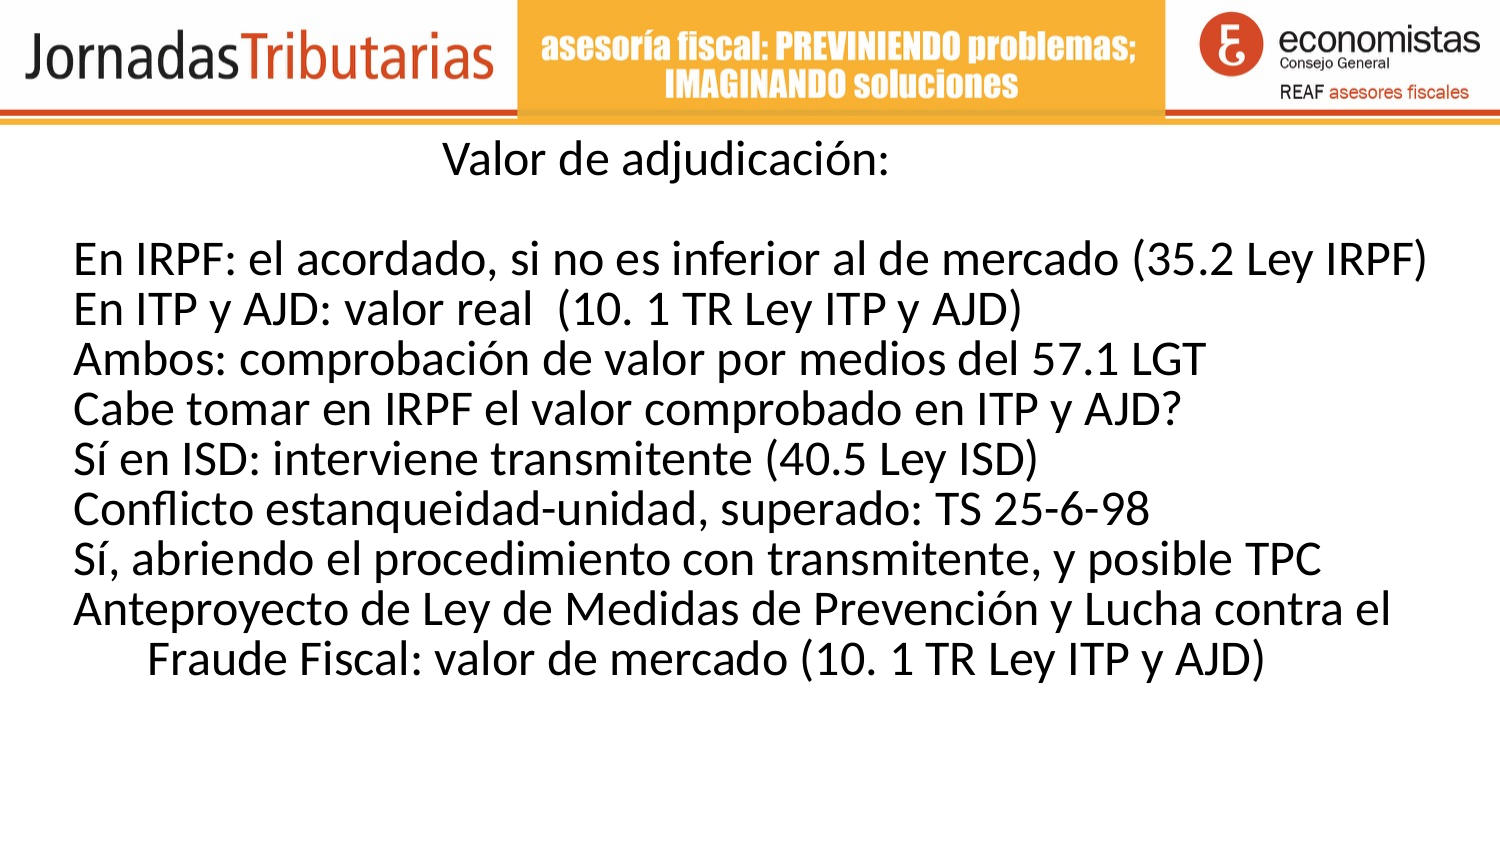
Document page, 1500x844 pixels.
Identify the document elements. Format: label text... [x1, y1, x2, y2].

text_box Valor de adjudicación: En IRPF: el acordado, si no es inferior al de mercado (35.2 Ley IRPF) En ITP y AJD: valor real (10. 1 TR Ley ITP y AJD) Ambos: comprobación de valor por medios del 57.1 LGT Cabe tomar en IRPF el valor comprobado en ITP y AJD? Sí en ISD: interviene transmitente (40.5 Ley ISD) Conflicto estanqueidad-unidad, superado: TS 25-6-98 Sí, abriendo el procedimiento con transmitente, y posible TPC Anteproyecto de Ley de Medidas de Prevención y Lucha contra el Fraude Fiscal: valor de mercado (10. 1 TR Ley ITP y AJD) [59, 130, 1500, 817]
picture [0, 0, 1500, 129]
